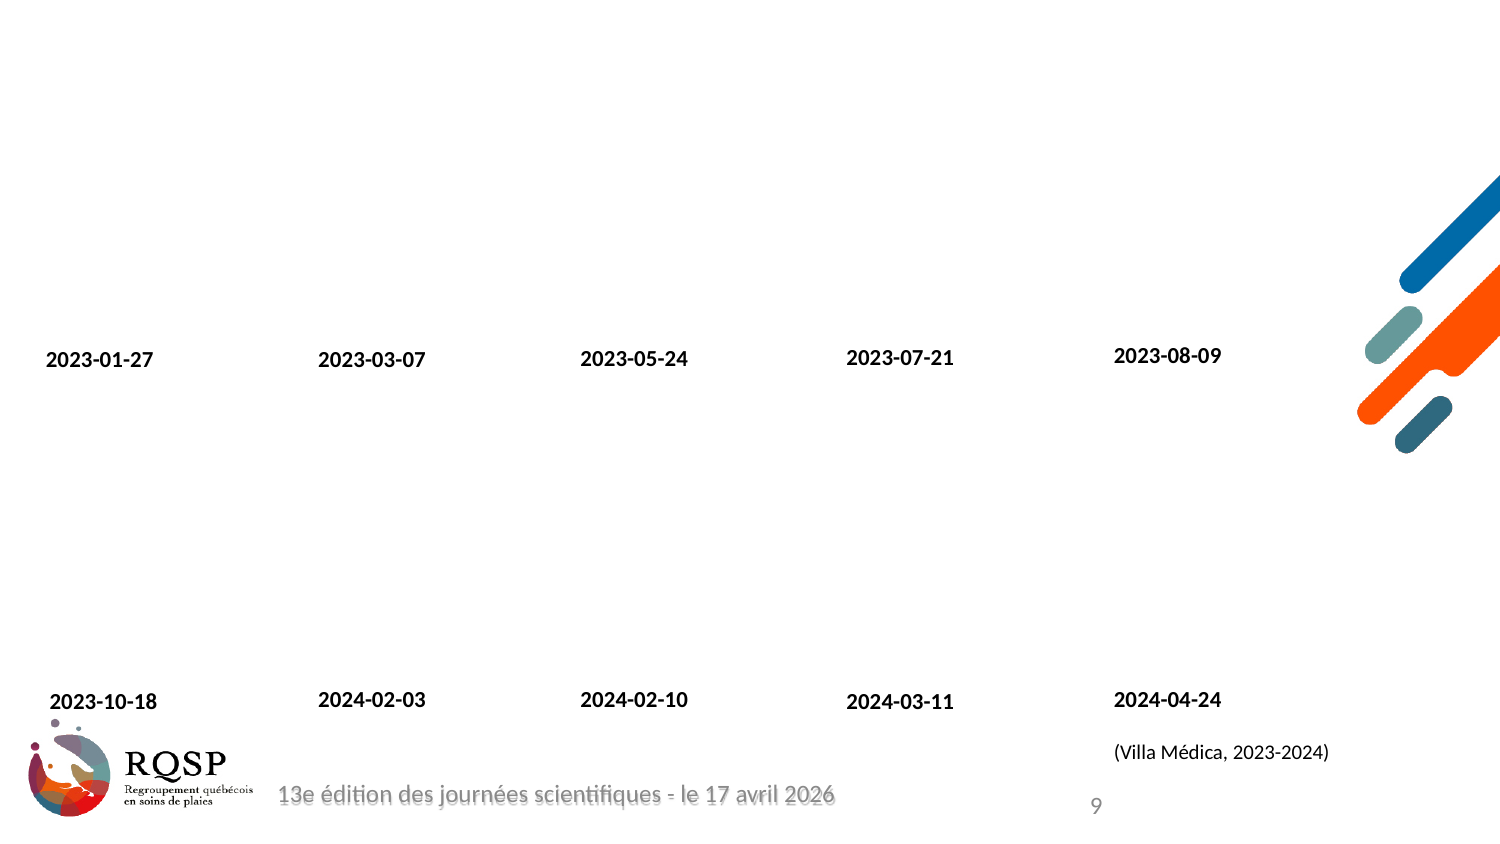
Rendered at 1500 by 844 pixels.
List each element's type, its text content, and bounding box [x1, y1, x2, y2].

text_box 2023-05-24 [565, 336, 796, 380]
text_box 2023-10-18 [34, 678, 265, 722]
text_box 2024-02-10 [565, 677, 796, 721]
text_box 2023-01-27 [30, 337, 261, 381]
text_box 2023-03-07 [303, 337, 534, 381]
text_box 2024-04-24 [1098, 677, 1329, 721]
text_box (Villa Médica, 2023-2024) [1098, 730, 1434, 772]
text_box 2023-08-09 [1098, 333, 1329, 377]
text_box 2024-03-11 [831, 678, 1062, 722]
text_box 2023-07-21 [831, 334, 1062, 378]
text_box 2024-02-03 [303, 677, 534, 721]
text_box [1074, 782, 1426, 828]
